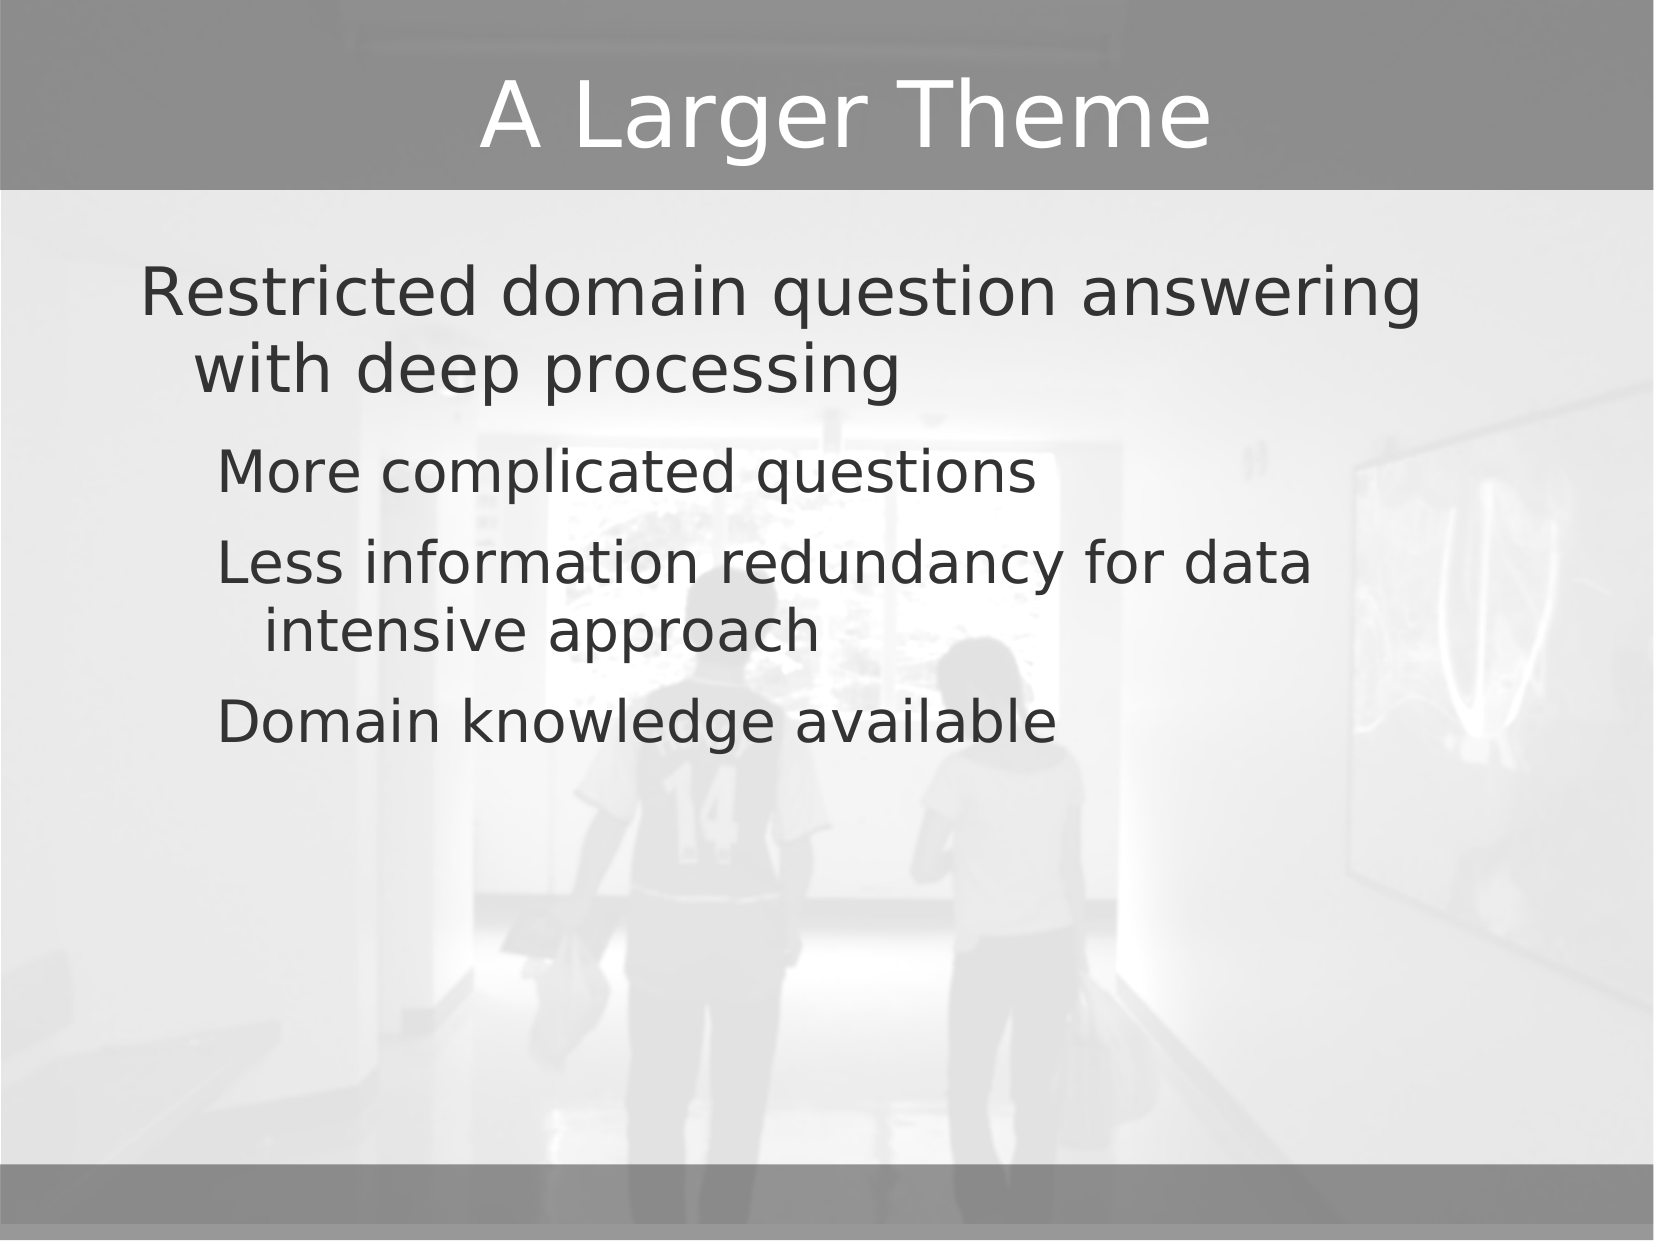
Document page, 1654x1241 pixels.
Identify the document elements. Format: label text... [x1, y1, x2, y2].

title A Larger Theme [141, 55, 1554, 177]
list Restricted domain question answering with deep processing More complicated questions Less information redundancy for data intensive approach Domain knowledge available [121, 253, 1534, 1127]
